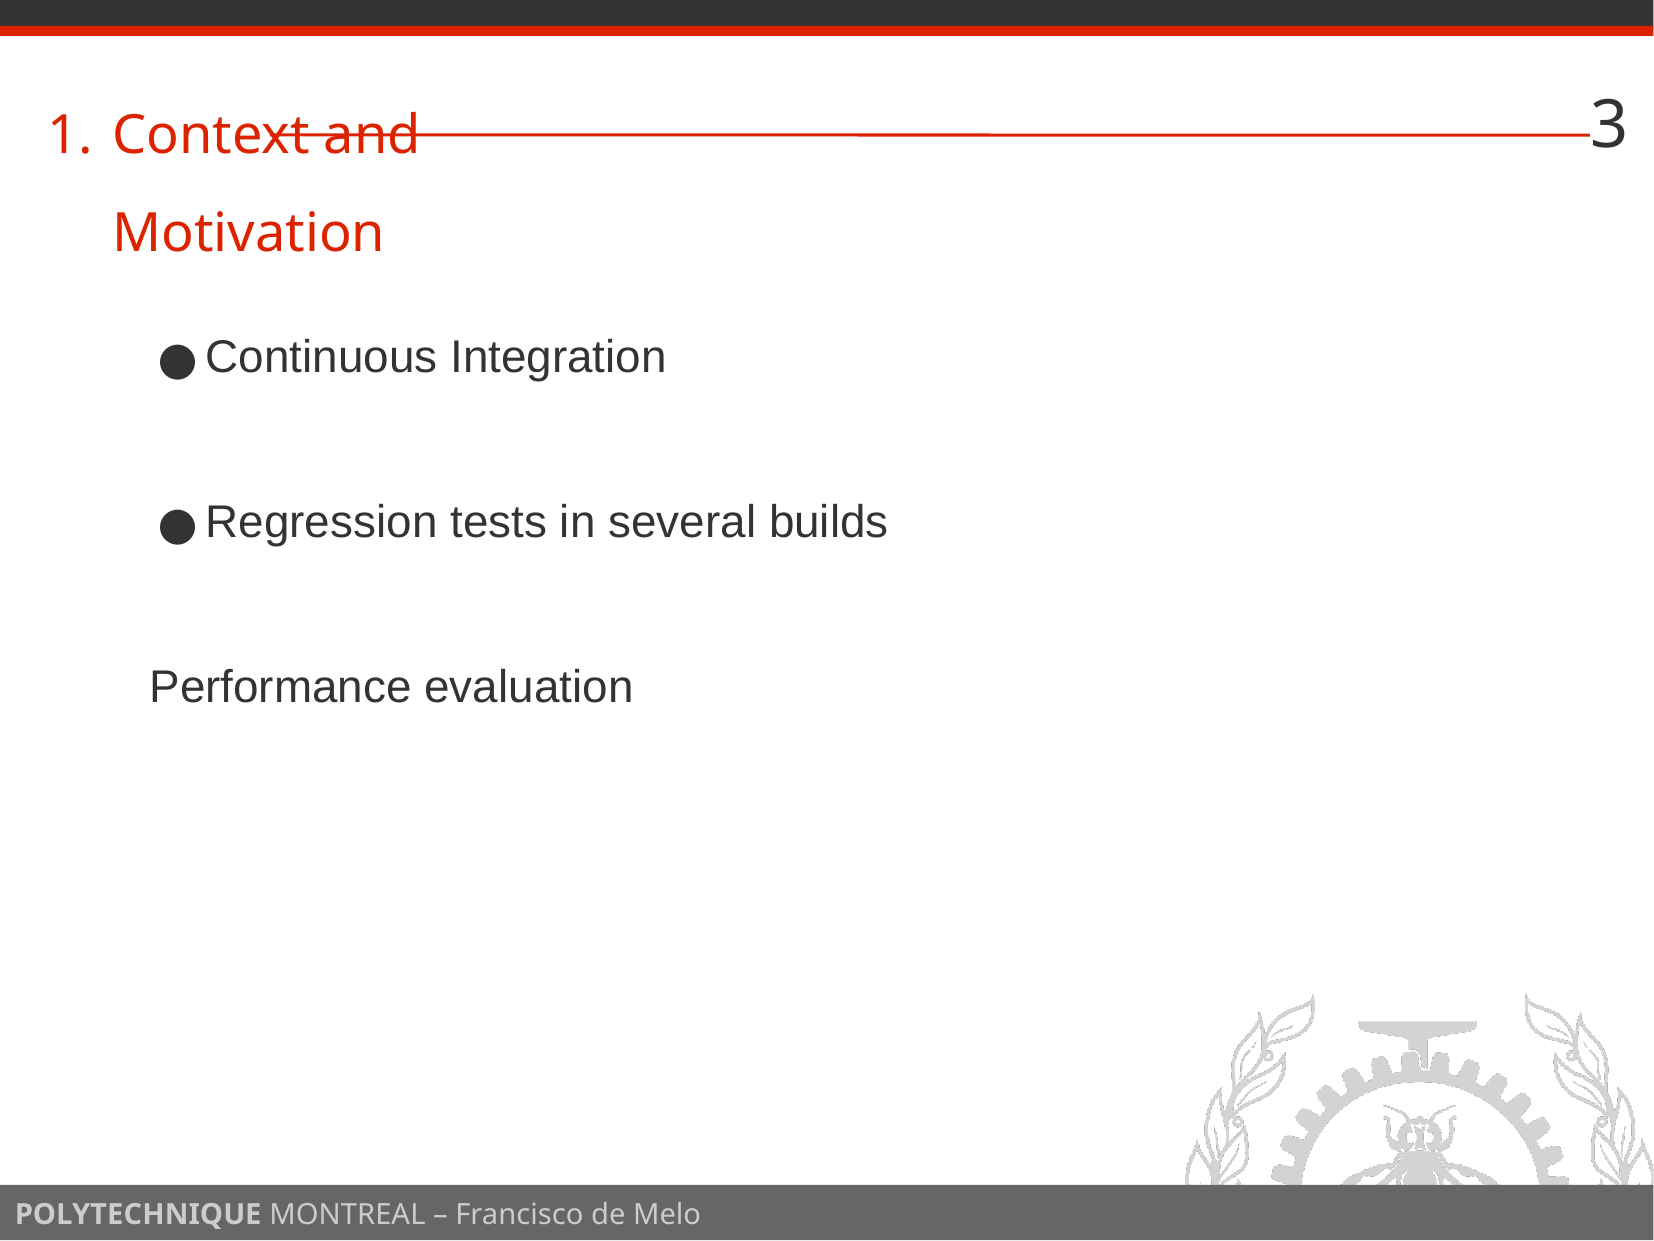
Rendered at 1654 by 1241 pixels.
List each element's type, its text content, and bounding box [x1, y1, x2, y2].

text_box Continuous Integration Regression tests in several builds Performance evaluation [134, 246, 1485, 956]
text_box [0, 0, 1654, 36]
text_box 3 [1589, 30, 1654, 173]
picture [1185, 967, 1654, 1184]
text_box Context and Motivation [22, 59, 700, 247]
text_box POLYTECHNIQUE MONTREAL – Francisco de Melo [0, 1184, 1654, 1241]
